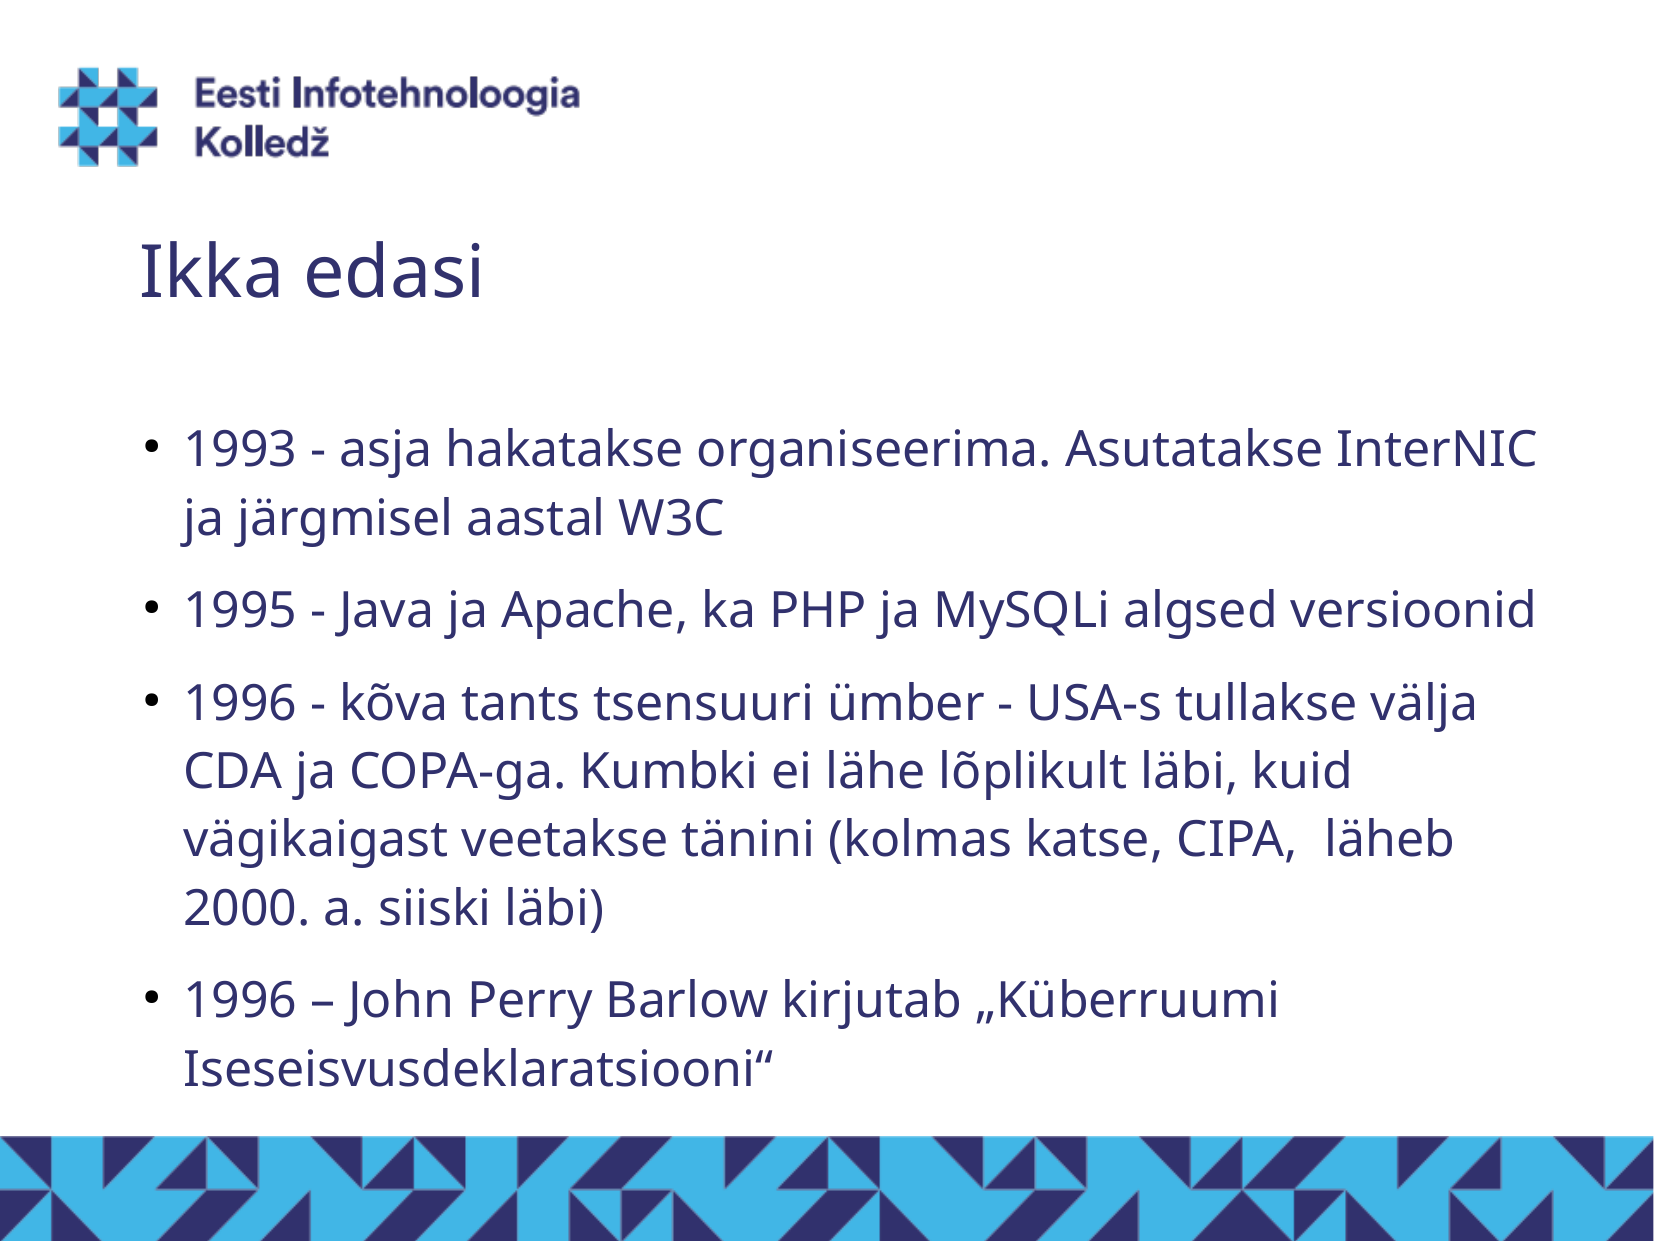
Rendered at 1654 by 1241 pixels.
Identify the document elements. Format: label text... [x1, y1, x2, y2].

list 1993 - asja hakatakse organiseerima. Asutatakse InterNIC ja järgmisel aastal W3C 1995 - Java ja Apache, ka PHP ja MySQLi algsed versioonid 1996 - kõva tants tsensuuri ümber - USA-s tullakse välja CDA ja COPA-ga. Kumbki ei lähe lõplikult läbi, kuid vägikaigast veetakse tänini (kolmas katse, CIPA, läheb 2000. a. siiski läbi) 1996 – John Perry Barlow kirjutab „Küberruumi Iseseisvusdeklaratsiooni“ [129, 413, 1548, 1111]
title Ikka edasi [139, 165, 1548, 373]
